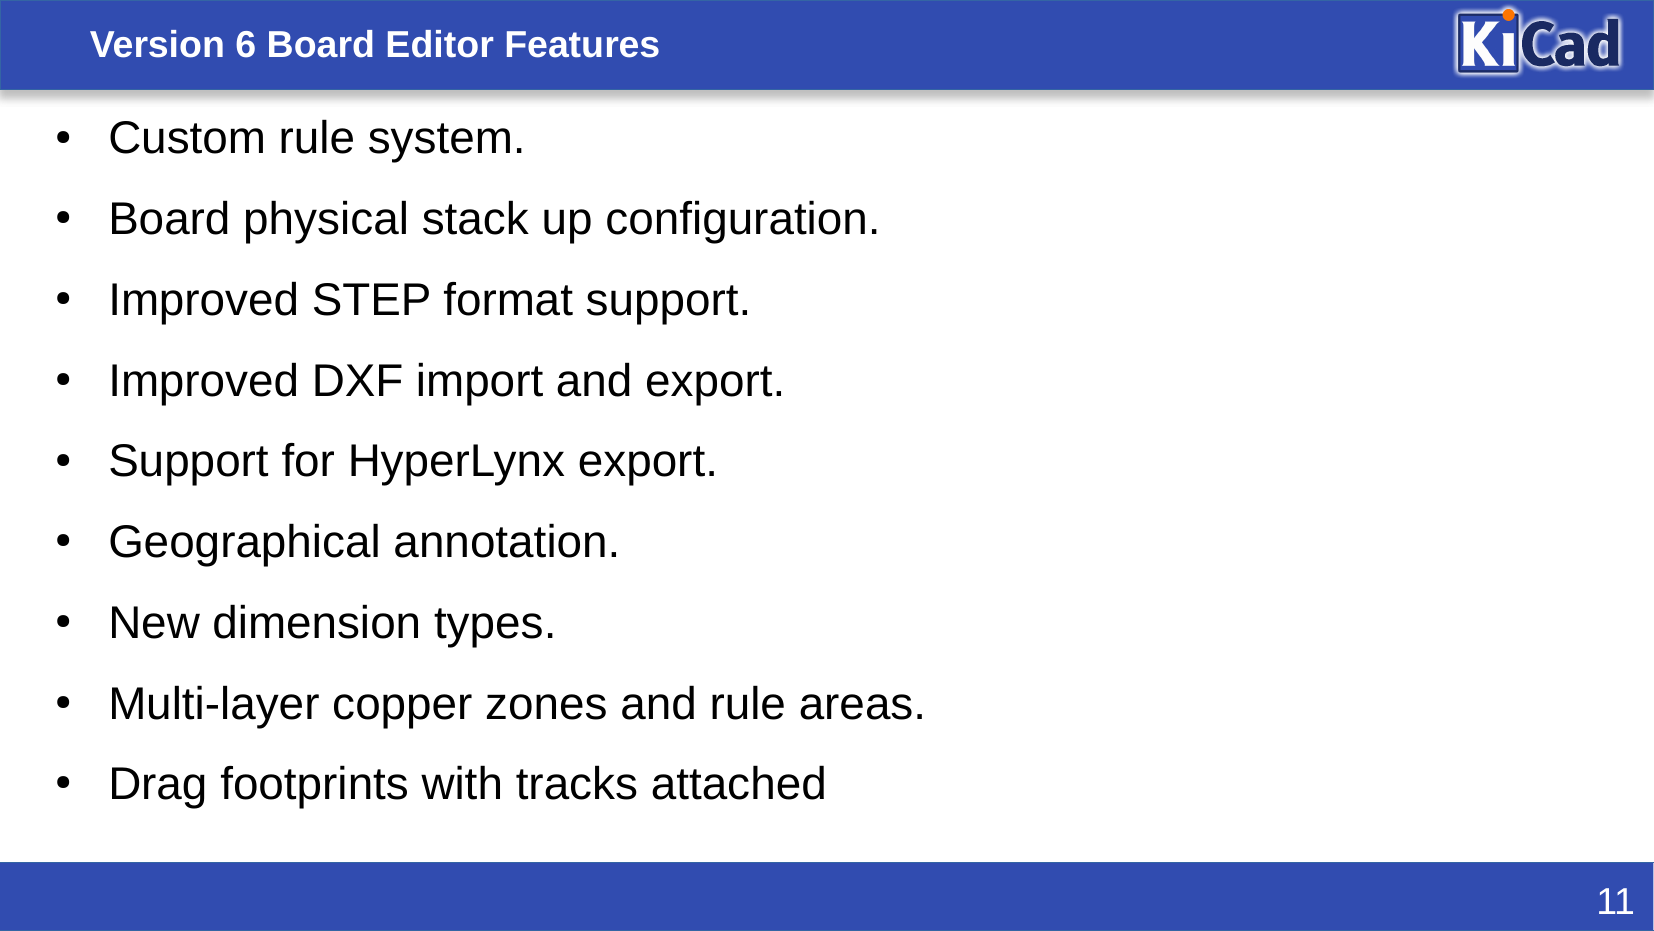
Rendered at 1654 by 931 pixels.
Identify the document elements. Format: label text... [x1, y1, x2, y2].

text_box [0, 862, 1654, 931]
picture [1412, 0, 1654, 92]
text_box <number> [1387, 873, 1651, 931]
text_box [1162, 90, 1651, 226]
list Custom rule system. Board physical stack up configuration. Improved STEP format support. Improved DXF import and export. Support for HyperLynx export. Geographical annotation. New dimension types. Multi-layer copper zones and rule areas. Drag footprints with tracks attached [37, 112, 1613, 863]
text_box Version 6 Board Editor Features [0, 0, 1412, 90]
